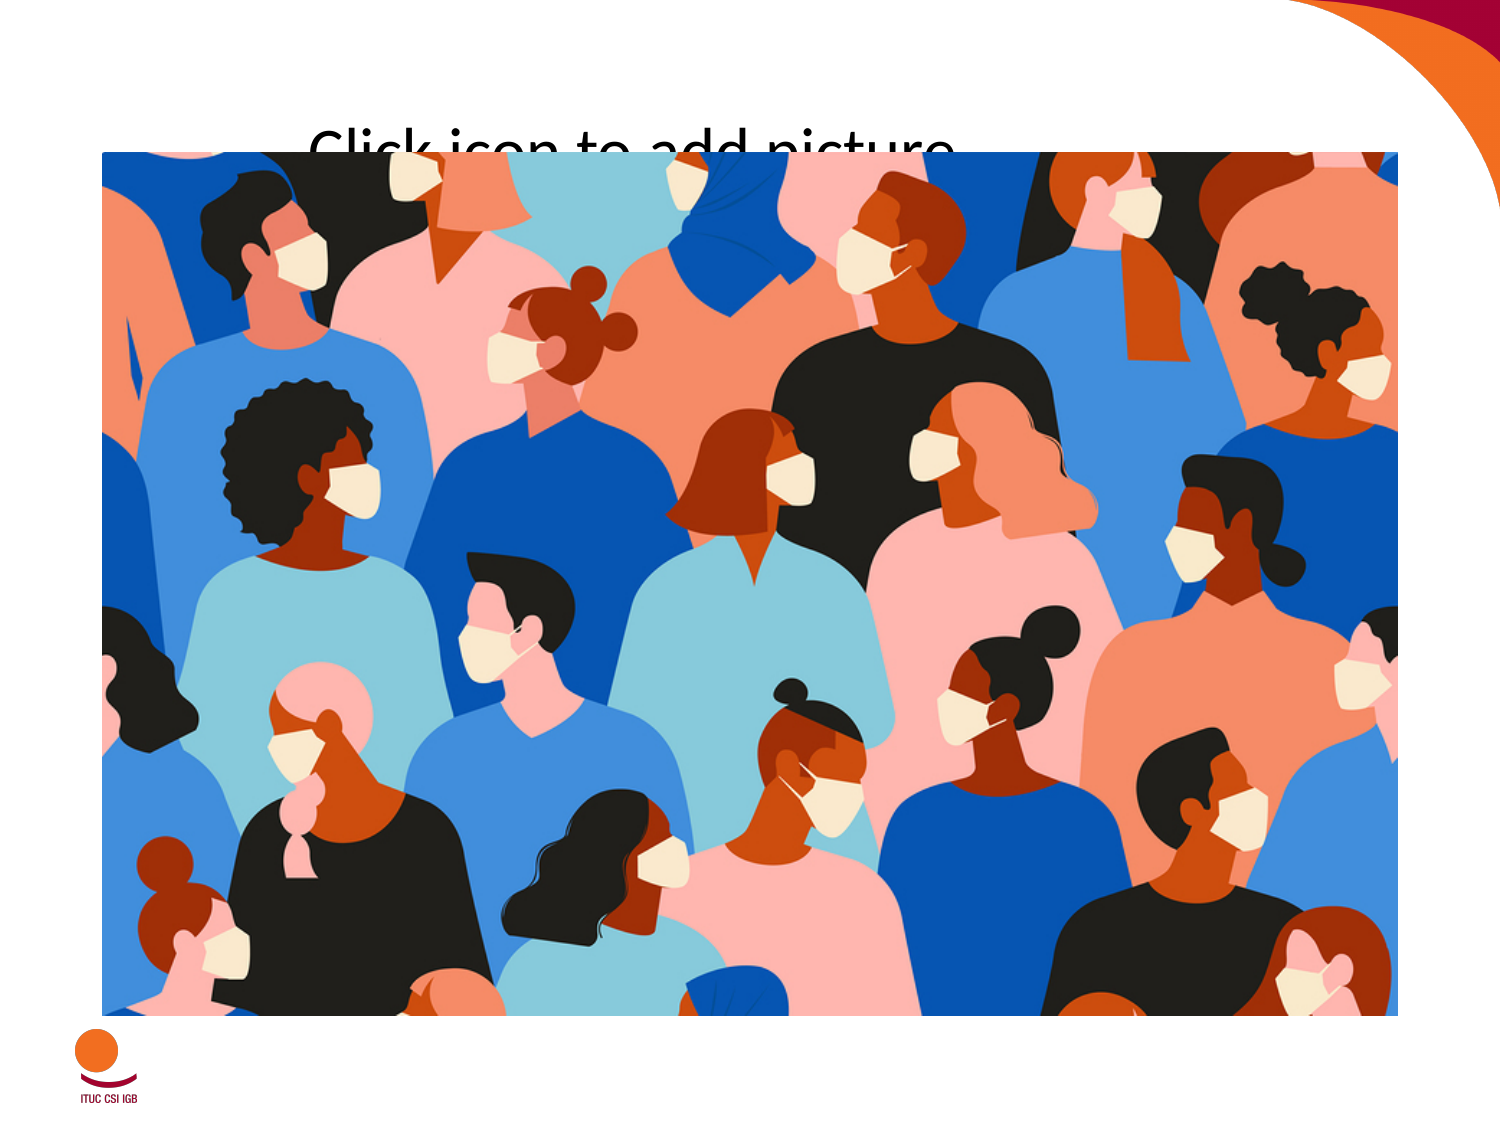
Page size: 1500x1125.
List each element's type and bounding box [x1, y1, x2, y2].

picture [102, 0, 1500, 1016]
picture [75, 1029, 138, 1103]
